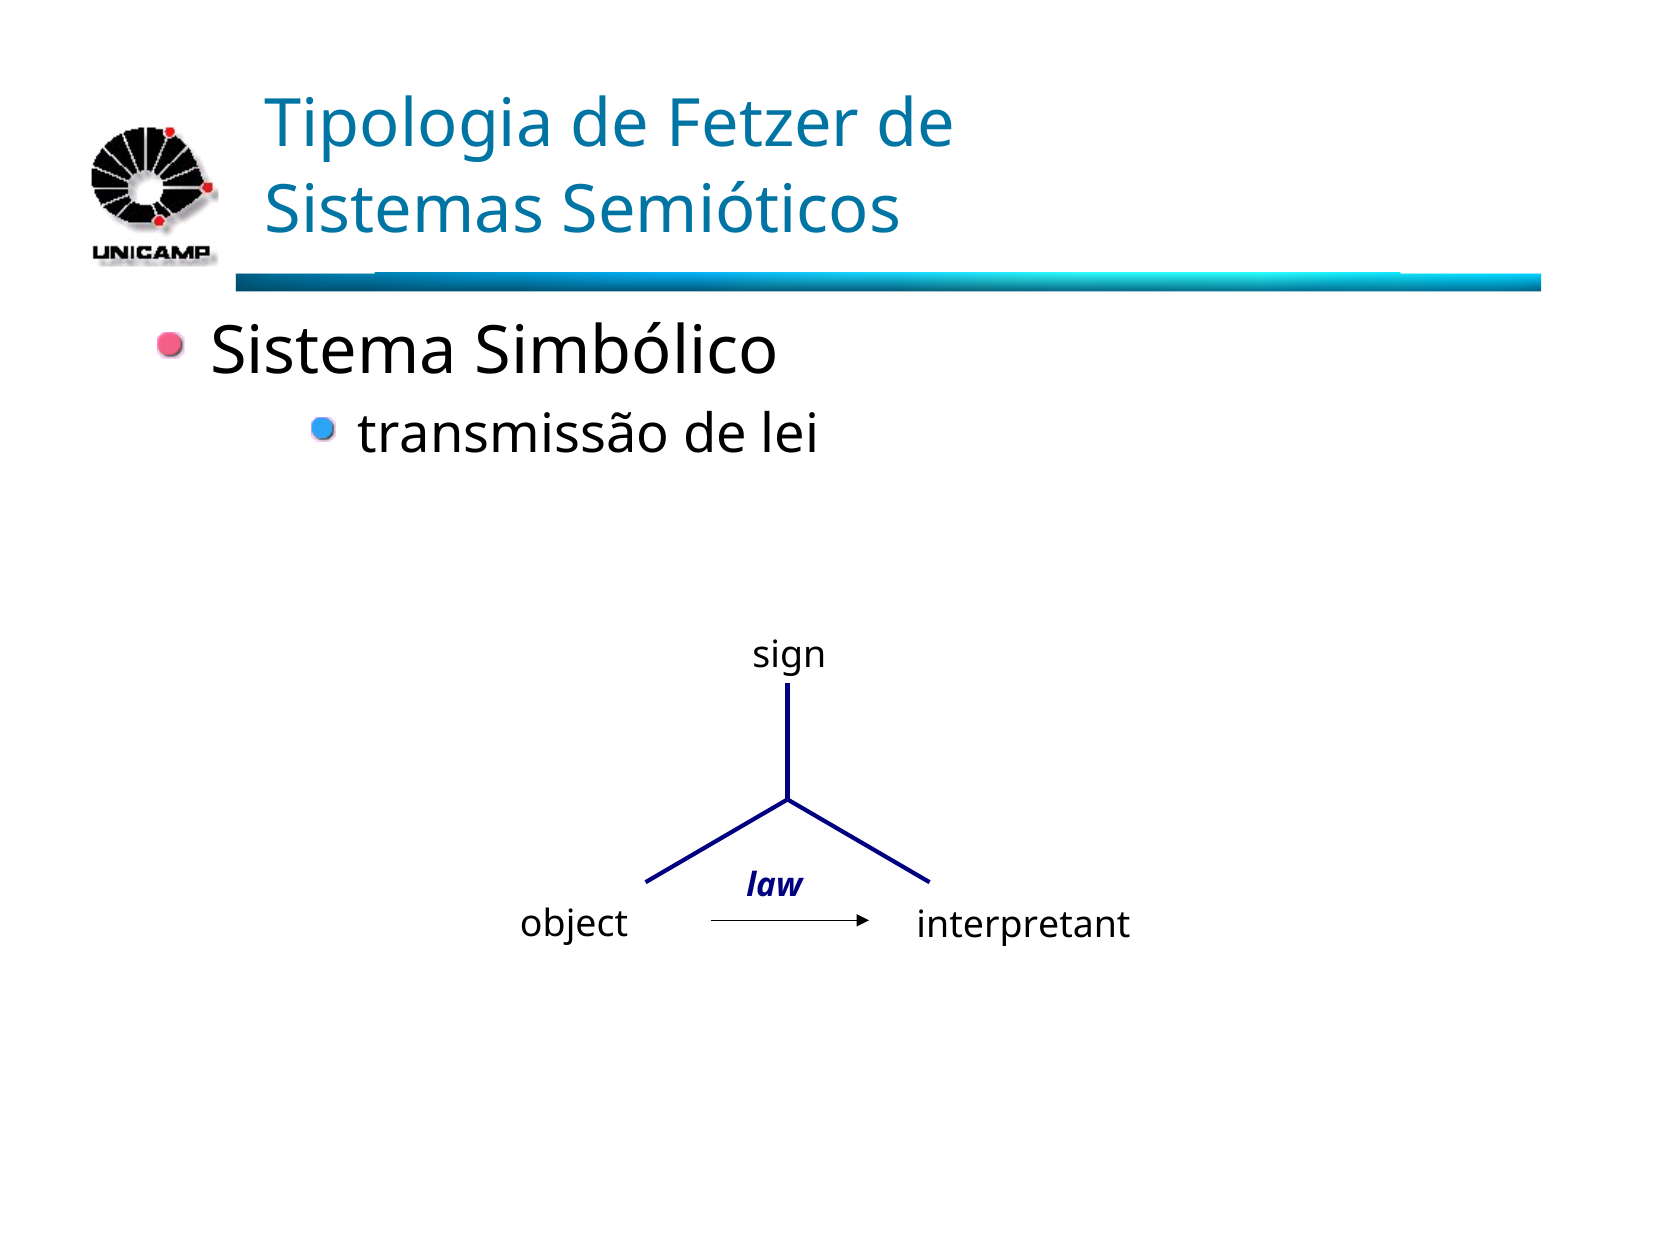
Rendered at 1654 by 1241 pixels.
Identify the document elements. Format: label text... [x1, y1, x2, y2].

title Tipologia de Fetzer de Sistemas Semióticos [264, 42, 1534, 250]
text_box object [505, 889, 651, 956]
text_box sign [737, 619, 845, 687]
text_box law [705, 852, 835, 914]
picture [125, 272, 1654, 295]
text_box interpretant [901, 889, 1156, 957]
list Sistema Simbólico transmissão de lei [121, 304, 1534, 1177]
